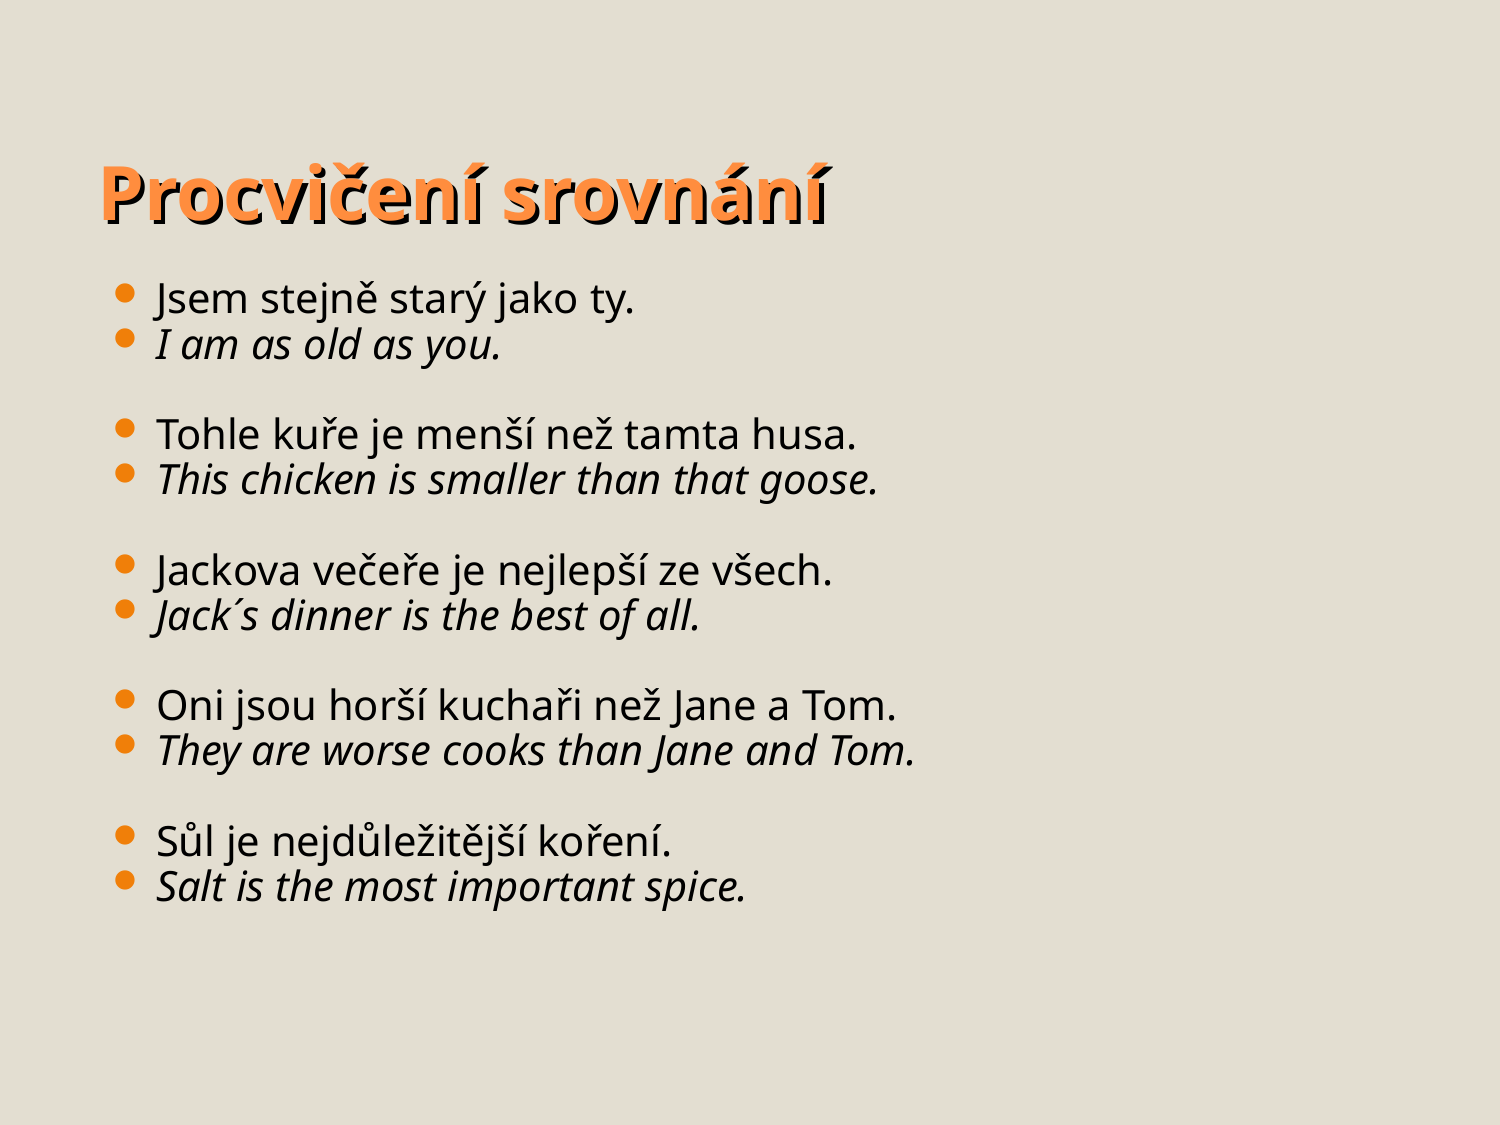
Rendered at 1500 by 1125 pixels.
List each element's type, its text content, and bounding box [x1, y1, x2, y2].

title Procvičení srovnání [82, 70, 1426, 244]
list Jsem stejně starý jako ty. I am as old as you. Tohle kuře je menší než tamta husa. This chicken is smaller than that goose. Jackova večeře je nejlepší ze všech. Jack´s dinner is the best of all. Oni jsou horší kuchaři než Jane a Tom. They are worse cooks than Jane and Tom. Sůl je nejdůležitější koření. Salt is the most important spice. [82, 267, 1426, 955]
